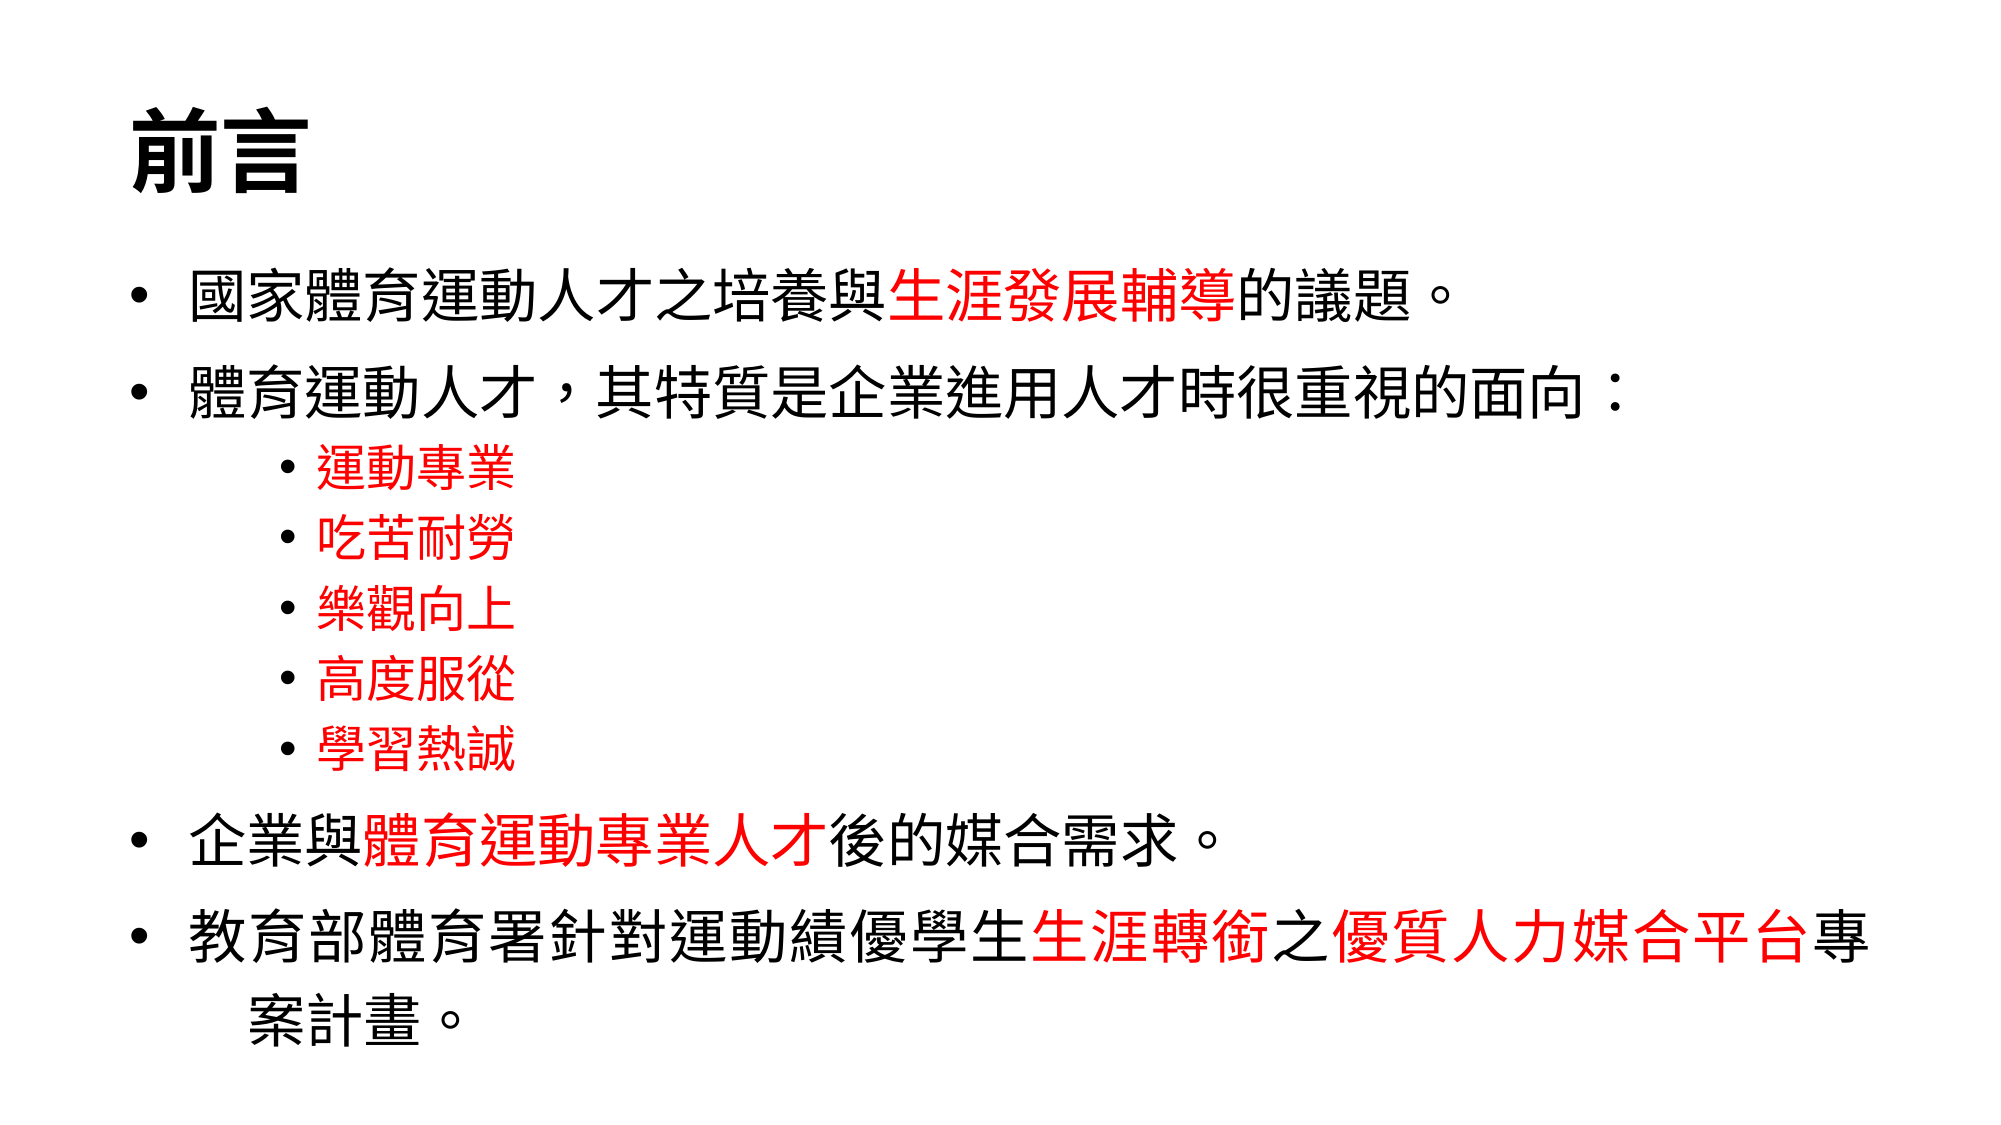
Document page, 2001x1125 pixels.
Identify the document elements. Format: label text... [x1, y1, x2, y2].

title 前言 [114, 59, 1886, 238]
list 國家體育運動人才之培養與生涯發展輔導的議題。 體育運動人才，其特質是企業進用人才時很重視的面向： 運動專業 吃苦耐勞 樂觀向上 高度服從 學習熱誠 企業與體育運動專業人才後的媒合需求。 教育部體育署針對運動績優學生生涯轉銜之優質人力媒合平台專案計畫。 [114, 238, 1886, 1095]
